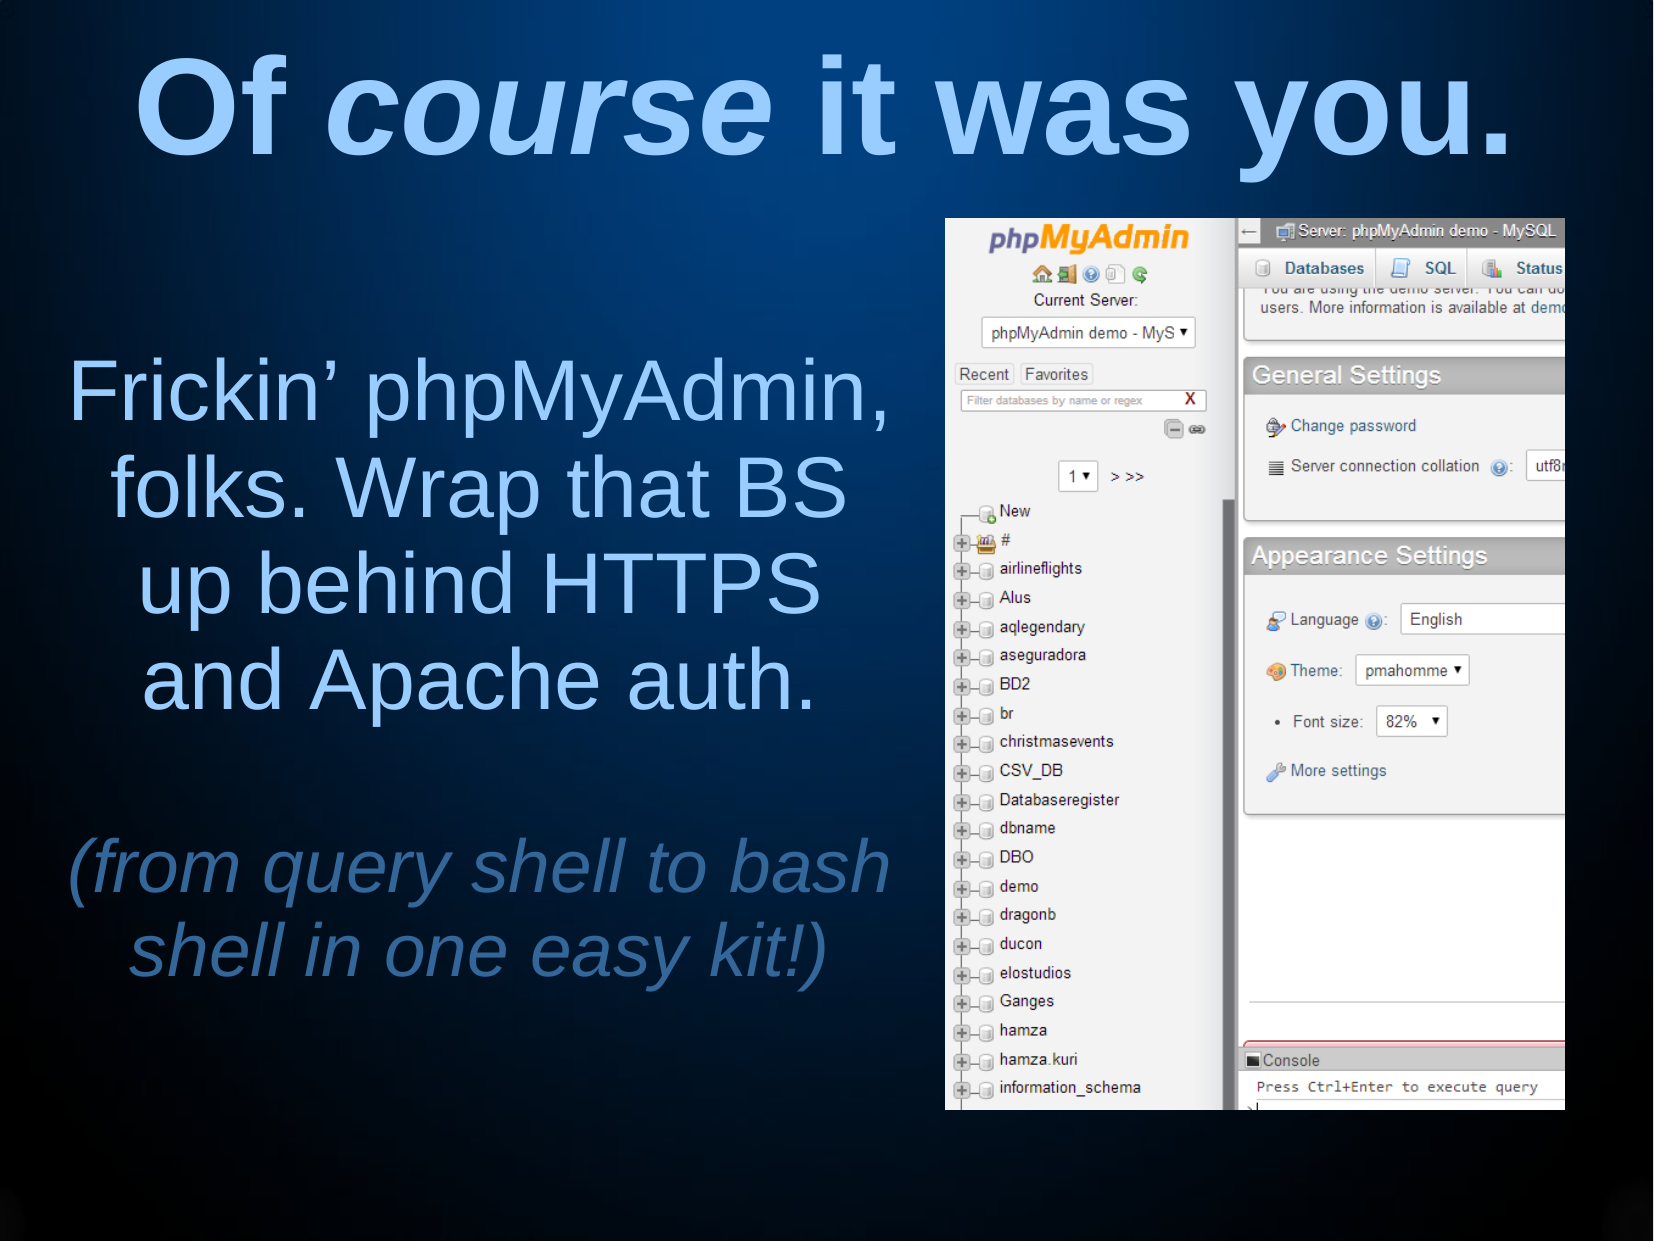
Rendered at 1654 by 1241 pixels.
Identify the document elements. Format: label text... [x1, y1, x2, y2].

title Frickin’ phpMyAdmin, folks. Wrap that BS up behind HTTPS and Apache auth. (from query shell to bash shell in one easy kit!) [60, 225, 901, 1111]
title Of course it was you. [0, 2, 1651, 211]
picture [0, 0, 1654, 1241]
